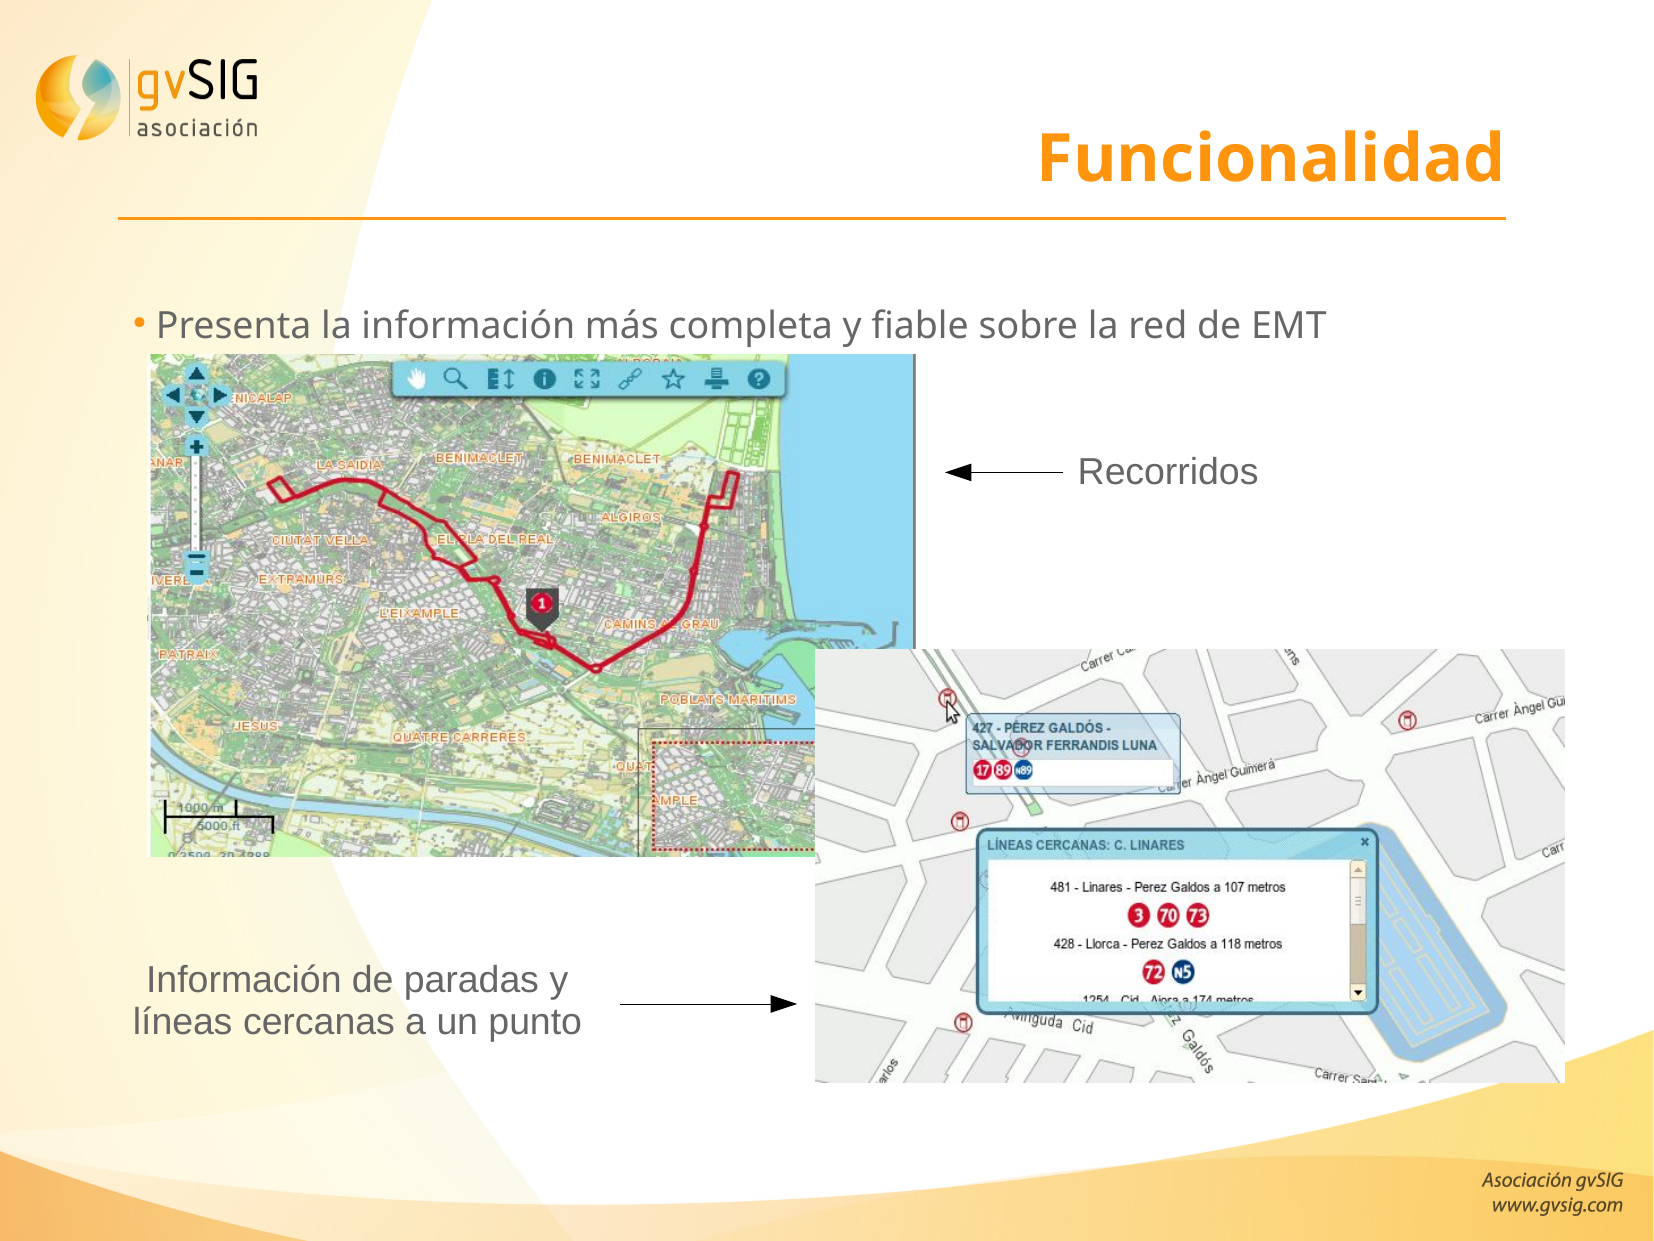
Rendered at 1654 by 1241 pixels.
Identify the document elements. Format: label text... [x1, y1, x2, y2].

picture [0, 0, 1654, 1241]
text_box Recorridos [1062, 442, 1329, 500]
text_box Información de paradas y líneas cercanas a un punto [118, 950, 621, 1050]
text_box Presenta la información más completa y fiable sobre la red de EMT [118, 265, 1477, 390]
title Funcionalidad [118, 106, 1506, 205]
